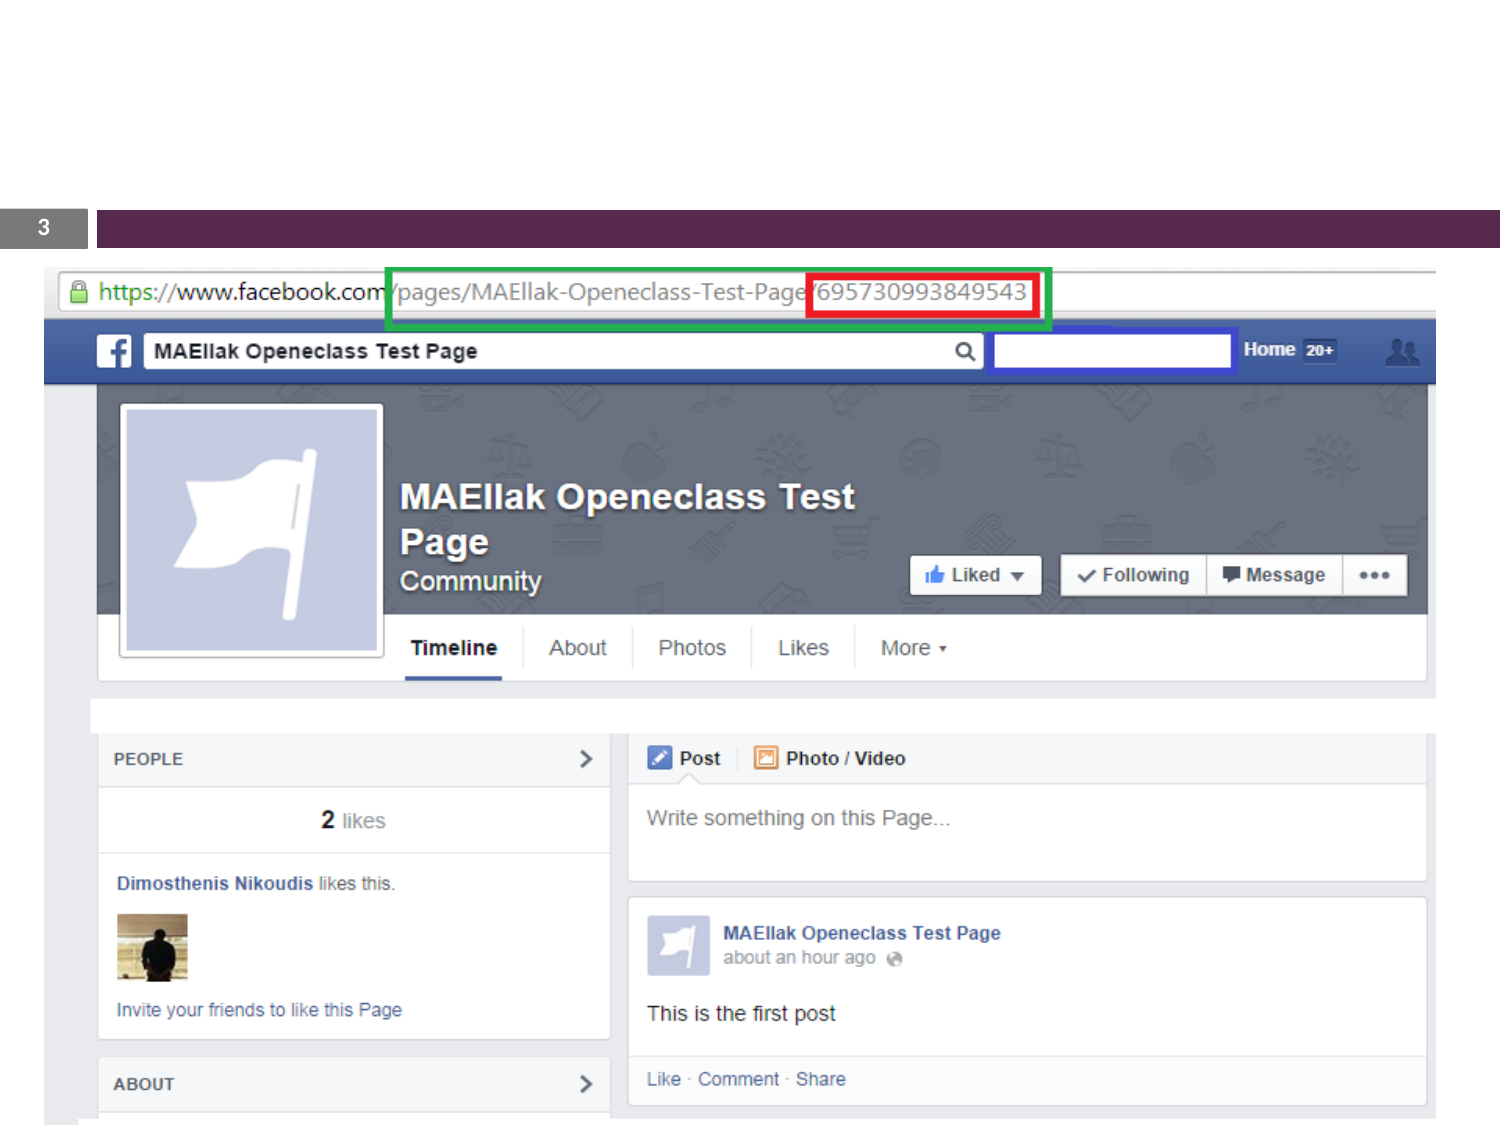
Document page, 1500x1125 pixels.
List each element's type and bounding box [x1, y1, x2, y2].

text_box [0, 208, 88, 249]
picture [44, 267, 1436, 1125]
